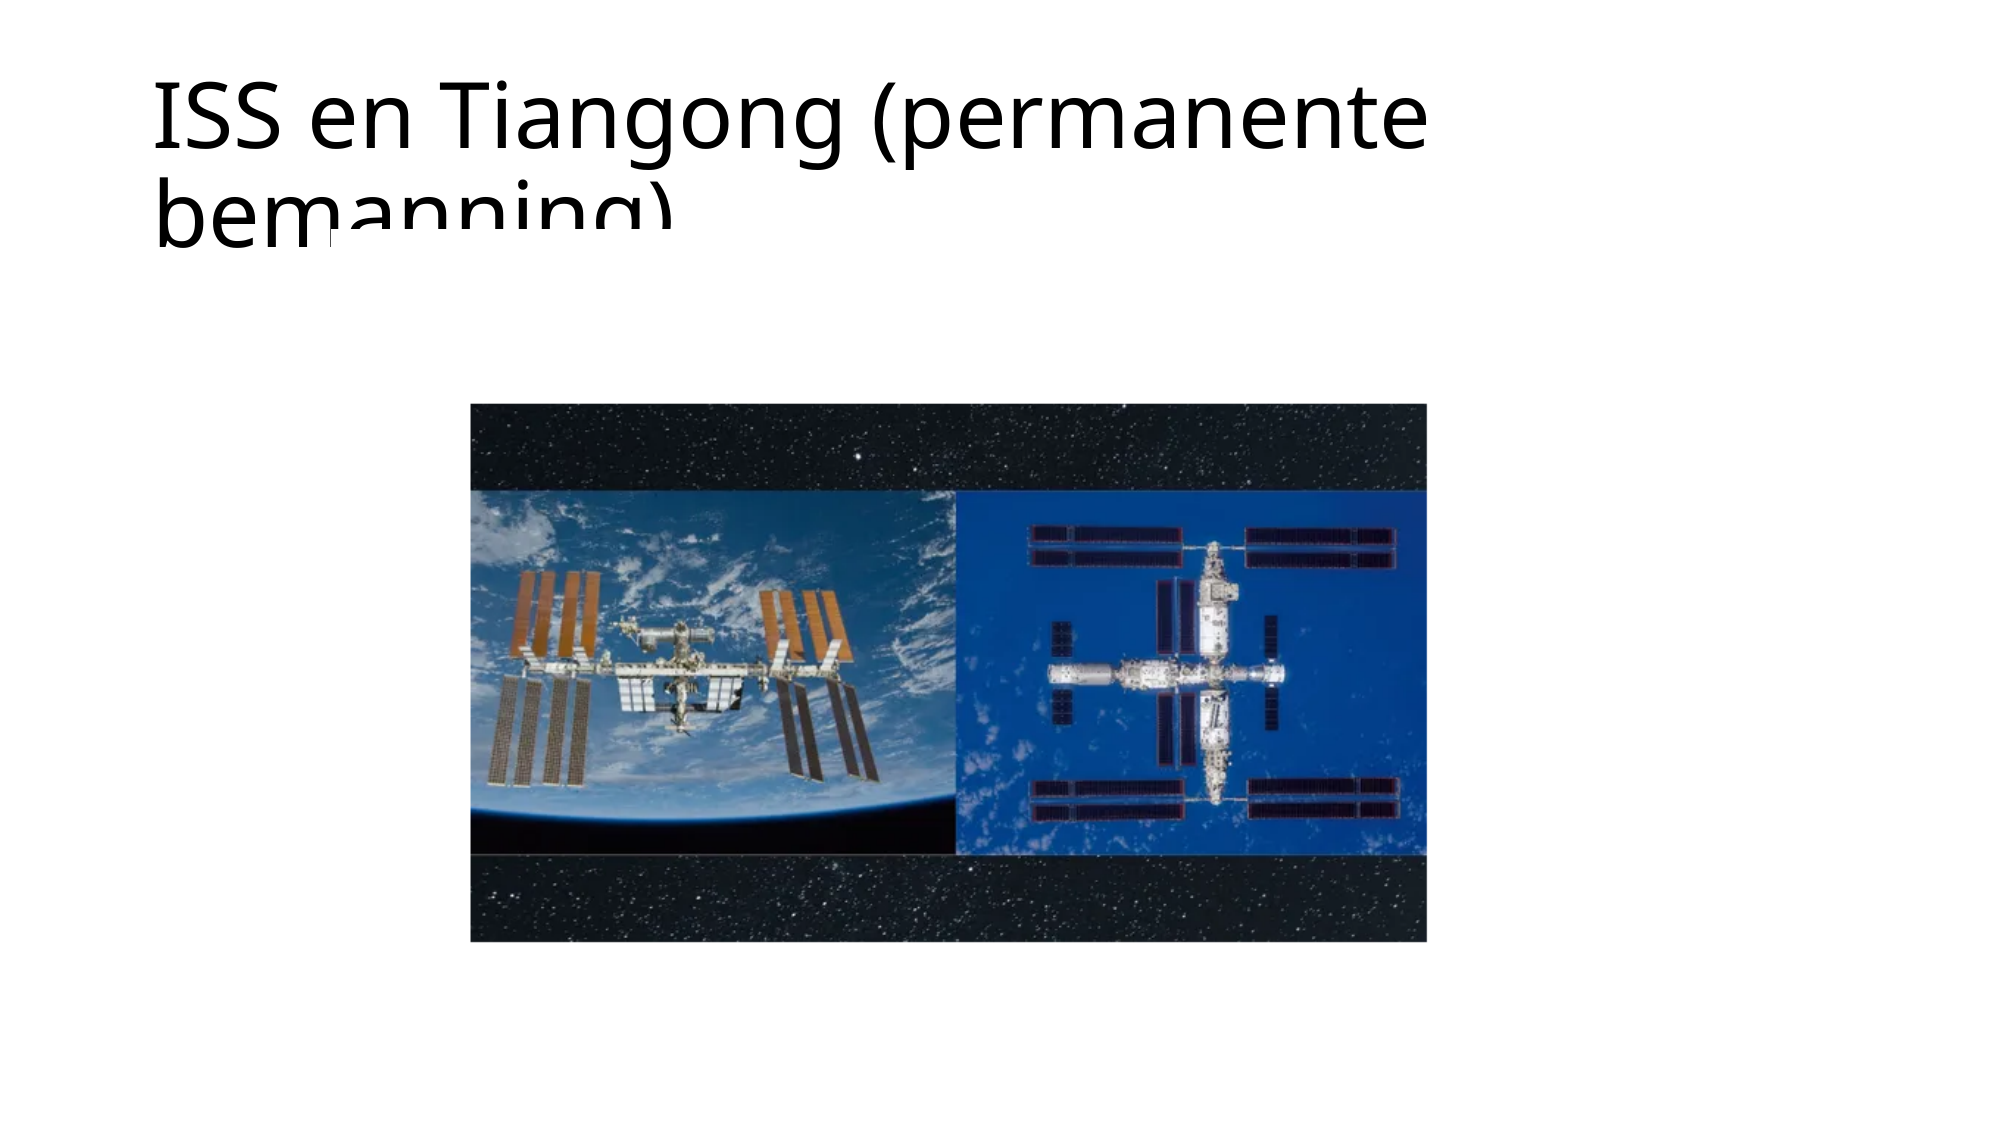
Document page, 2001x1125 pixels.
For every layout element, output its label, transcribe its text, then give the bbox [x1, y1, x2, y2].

picture [331, 229, 1664, 1125]
title ISS en Tiangong (permanente bemanning) [137, 59, 1863, 278]
